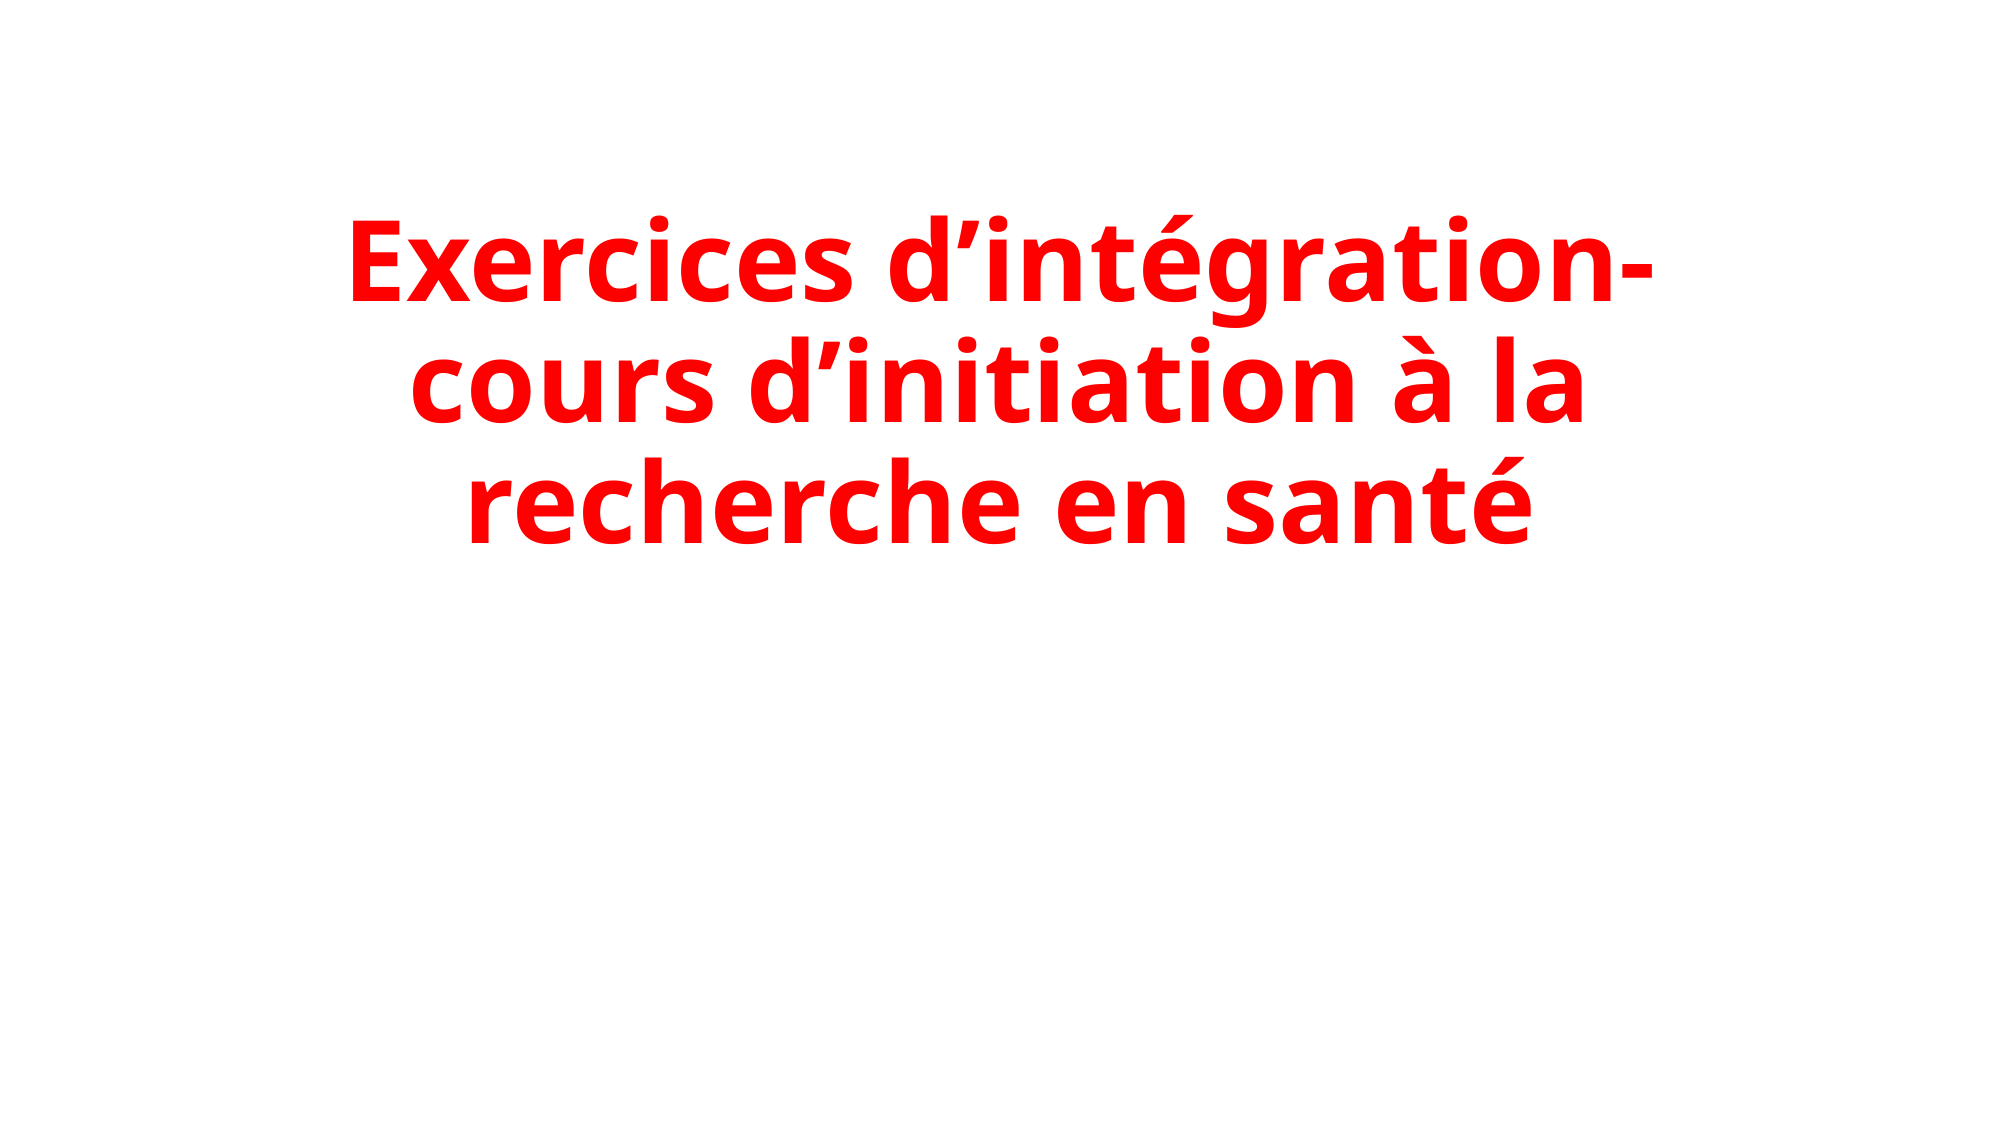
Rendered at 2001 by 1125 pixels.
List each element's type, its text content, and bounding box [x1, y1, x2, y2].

title Exercices d’intégration- cours d’initiation à la recherche en santé [249, 184, 1750, 576]
